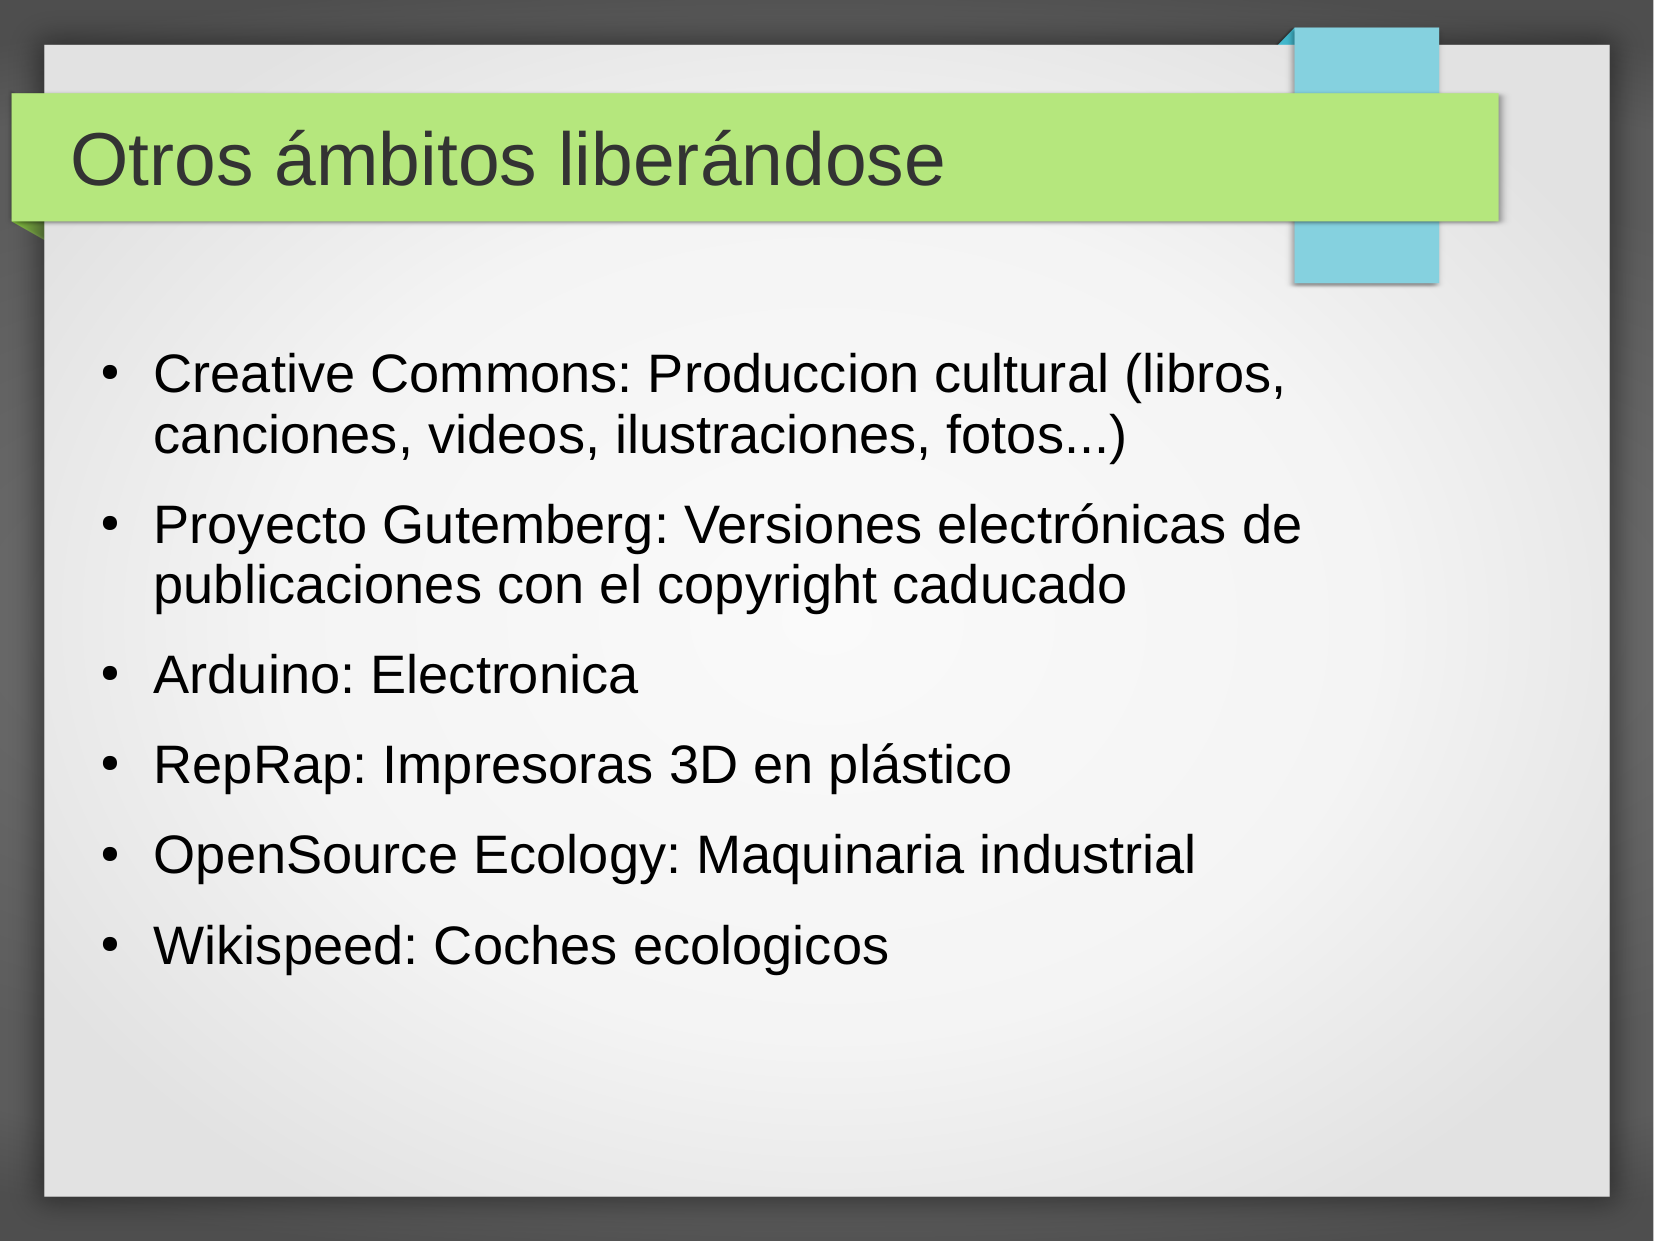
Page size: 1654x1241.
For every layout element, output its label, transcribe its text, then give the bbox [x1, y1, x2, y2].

picture [0, 0, 1654, 1241]
title Otros ámbitos liberándose [70, 106, 1229, 213]
list Creative Commons: Produccion cultural (libros, canciones, videos, ilustraciones, fotos...) Proyecto Gutemberg: Versiones electrónicas de publicaciones con el copyright caducado Arduino: Electronica RepRap: Impresoras 3D en plástico OpenSource Ecology: Maquinaria industrial Wikispeed: Coches ecologicos [82, 343, 1538, 1063]
